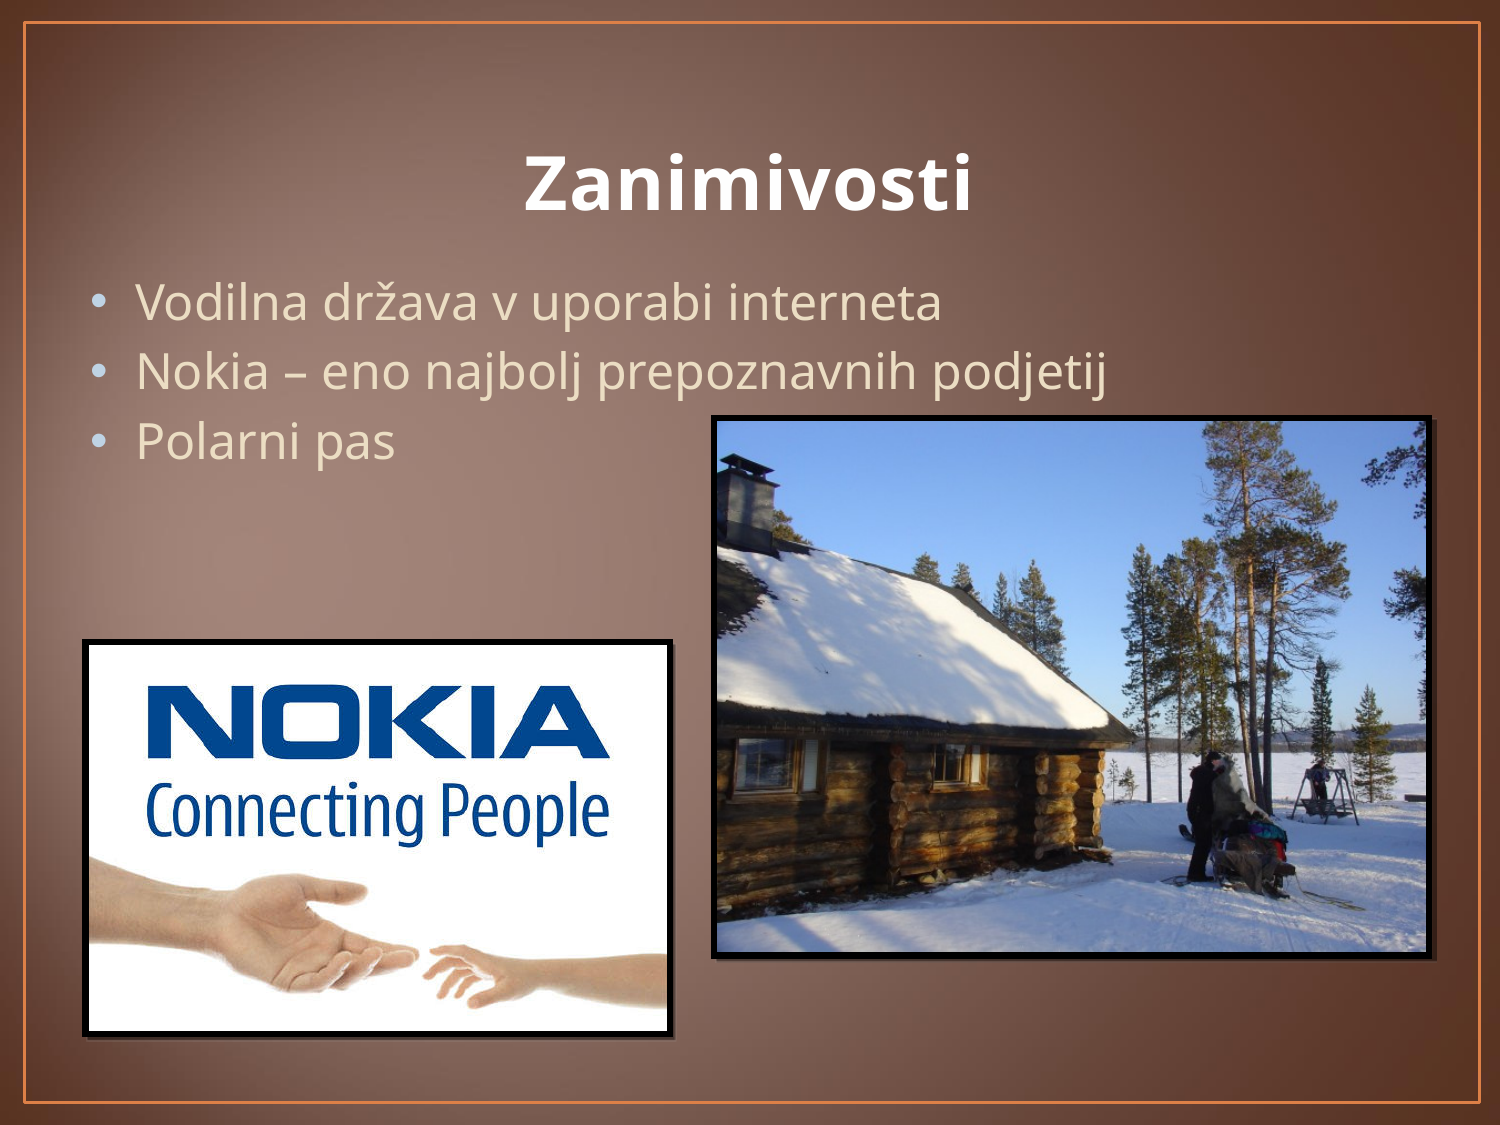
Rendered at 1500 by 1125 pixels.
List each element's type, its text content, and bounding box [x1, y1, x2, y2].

picture [0, 0, 1500, 1125]
list Vodilna država v uporabi interneta Nokia – eno najbolj prepoznavnih podjetij Polarni pas [75, 262, 1425, 1005]
title Zanimivosti [75, 45, 1425, 233]
